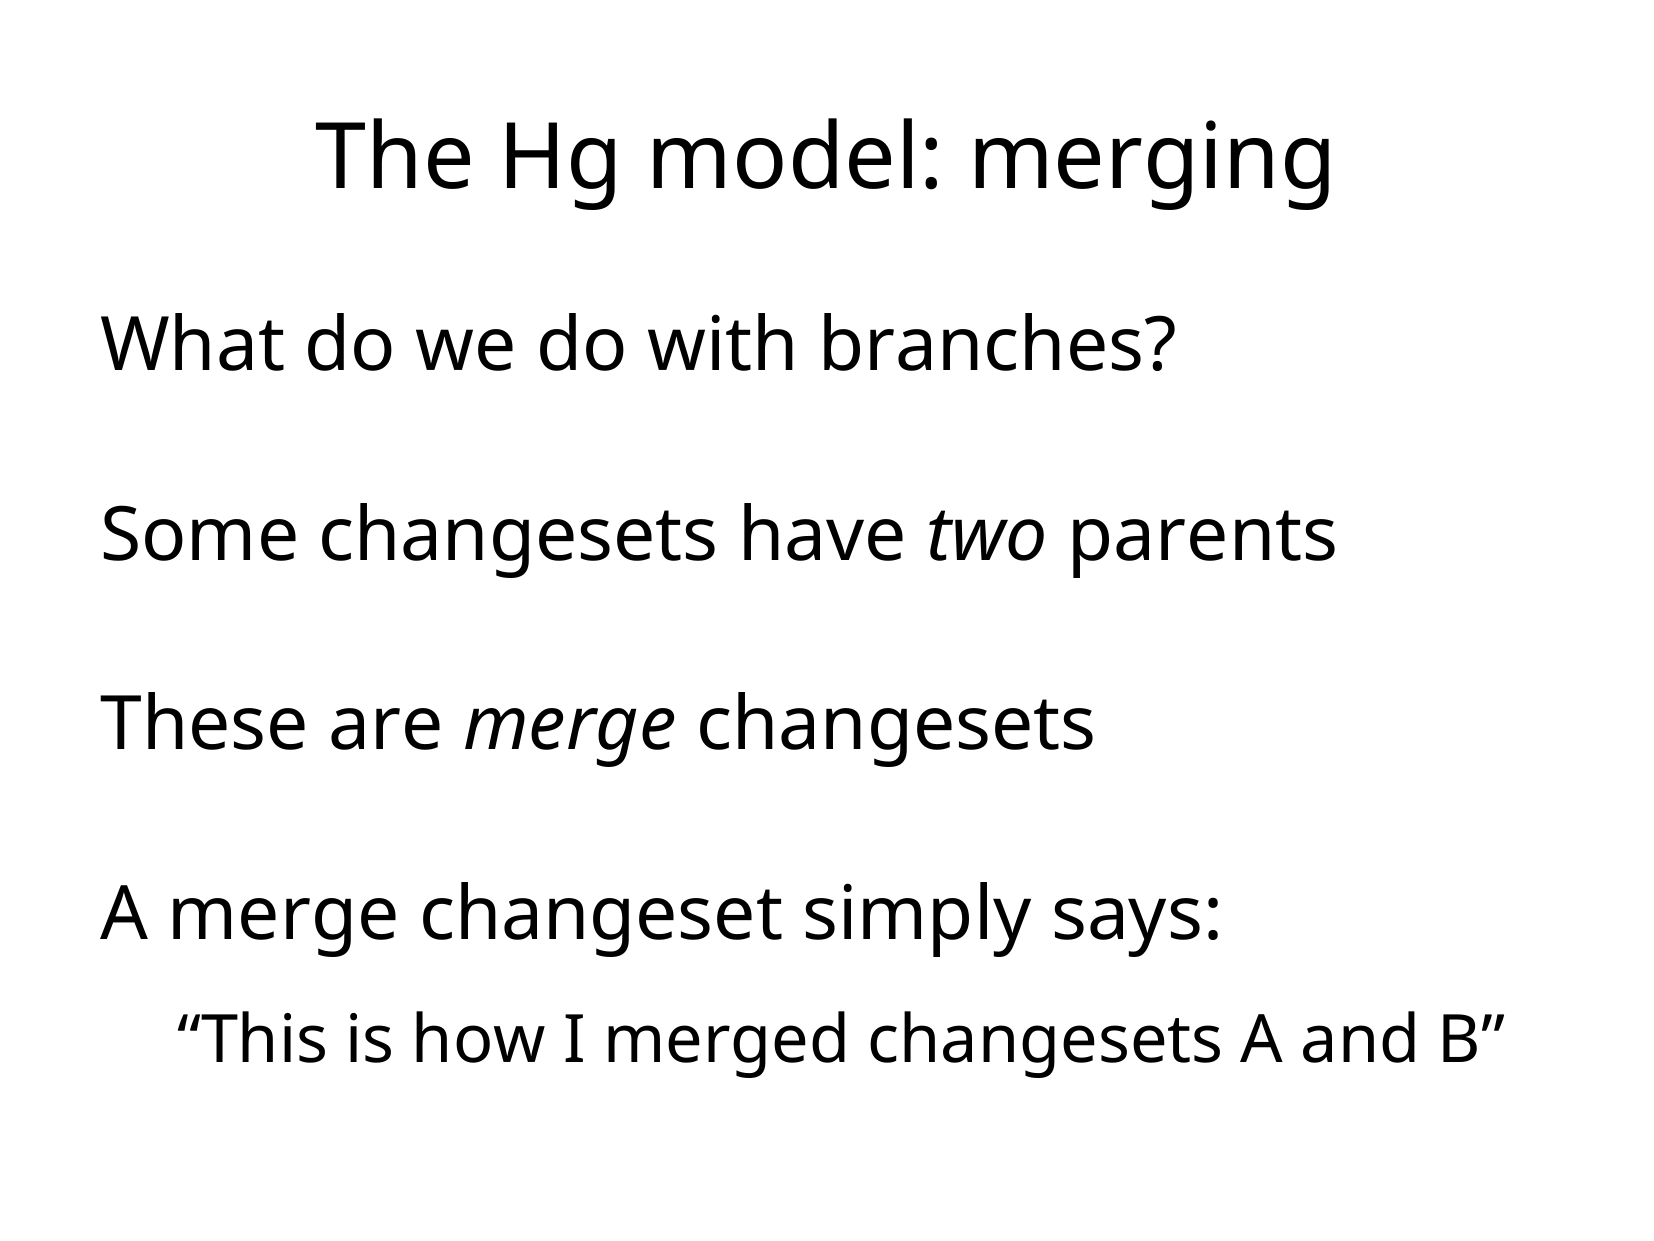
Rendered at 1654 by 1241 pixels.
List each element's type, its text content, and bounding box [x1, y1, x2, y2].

title The Hg model: merging [82, 49, 1571, 257]
list What do we do with branches? Some changesets have two parents These are merge changesets A merge changeset simply says: “This is how I merged changesets A and B” [82, 290, 1571, 1016]
